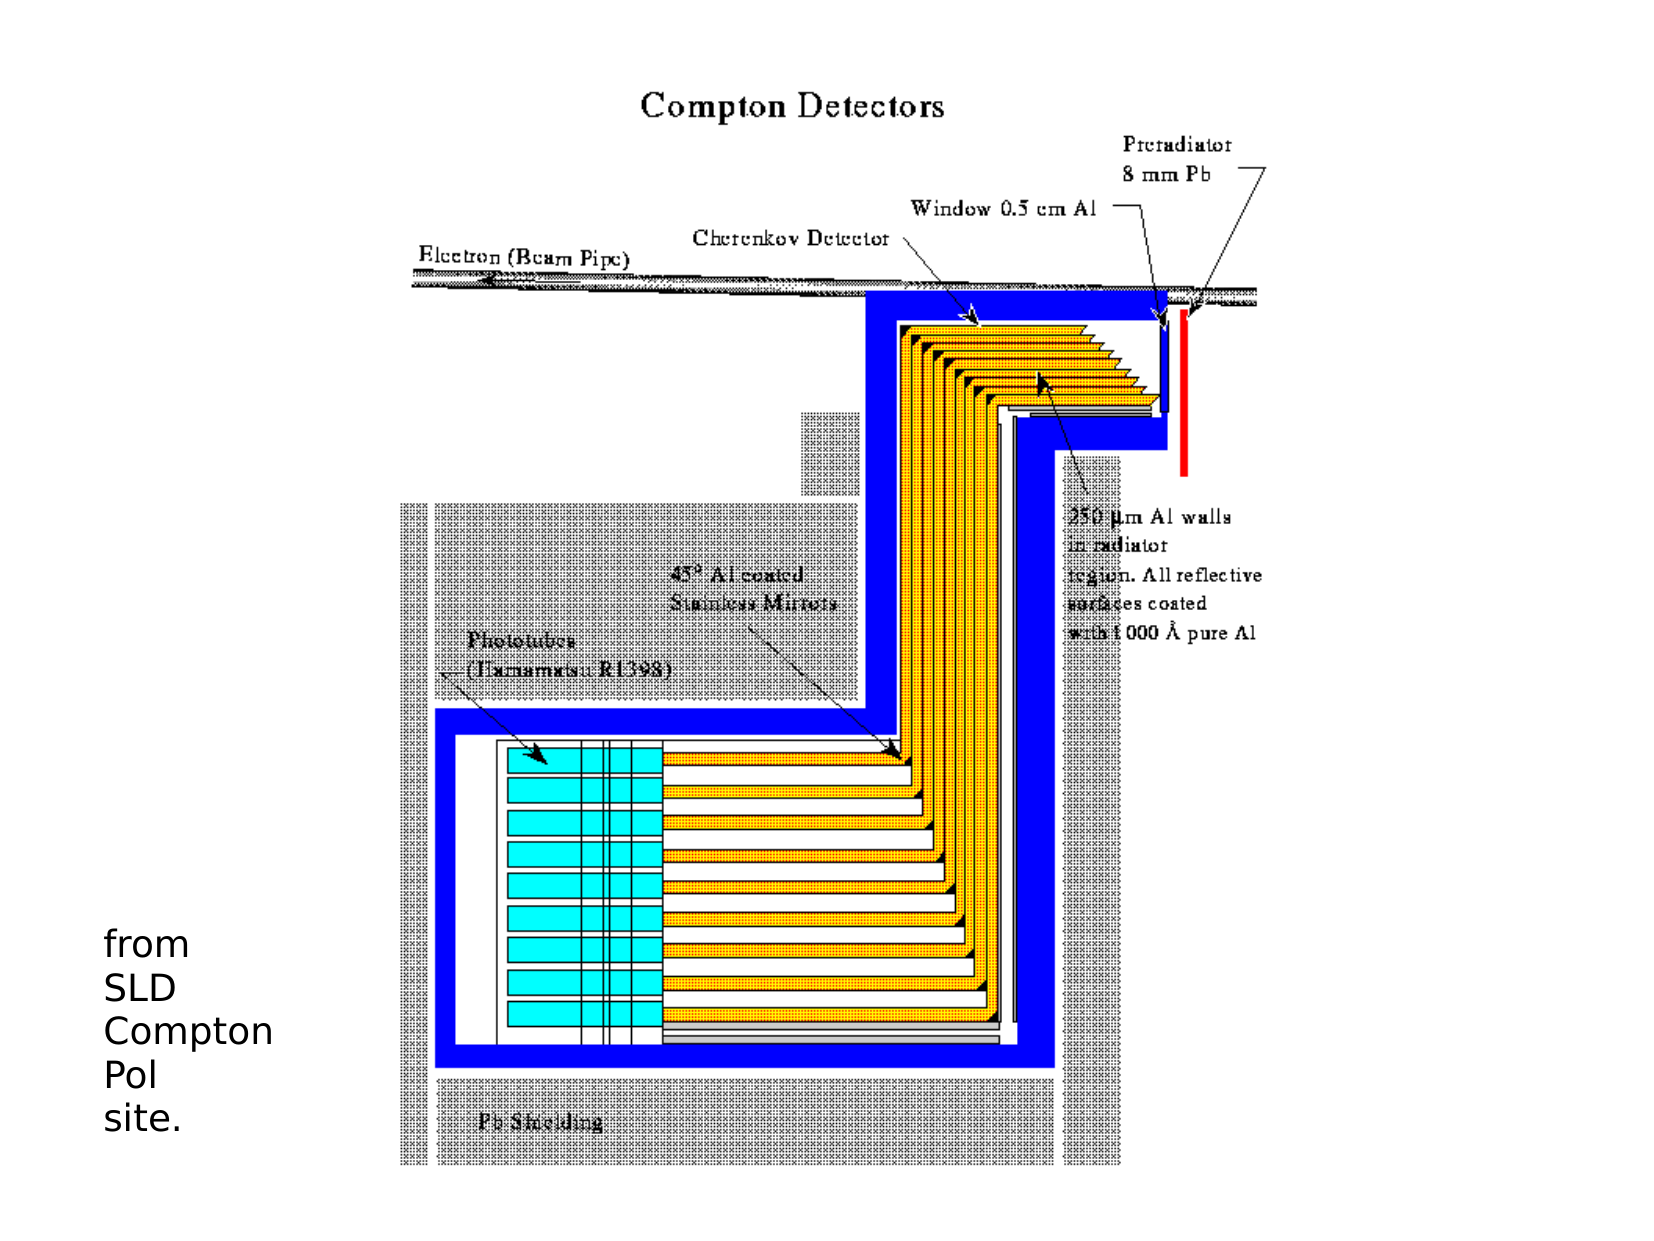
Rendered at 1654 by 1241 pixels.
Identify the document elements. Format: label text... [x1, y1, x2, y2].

picture [379, 61, 1279, 1184]
text_box from SLD Compton Pol site. [88, 915, 286, 1148]
